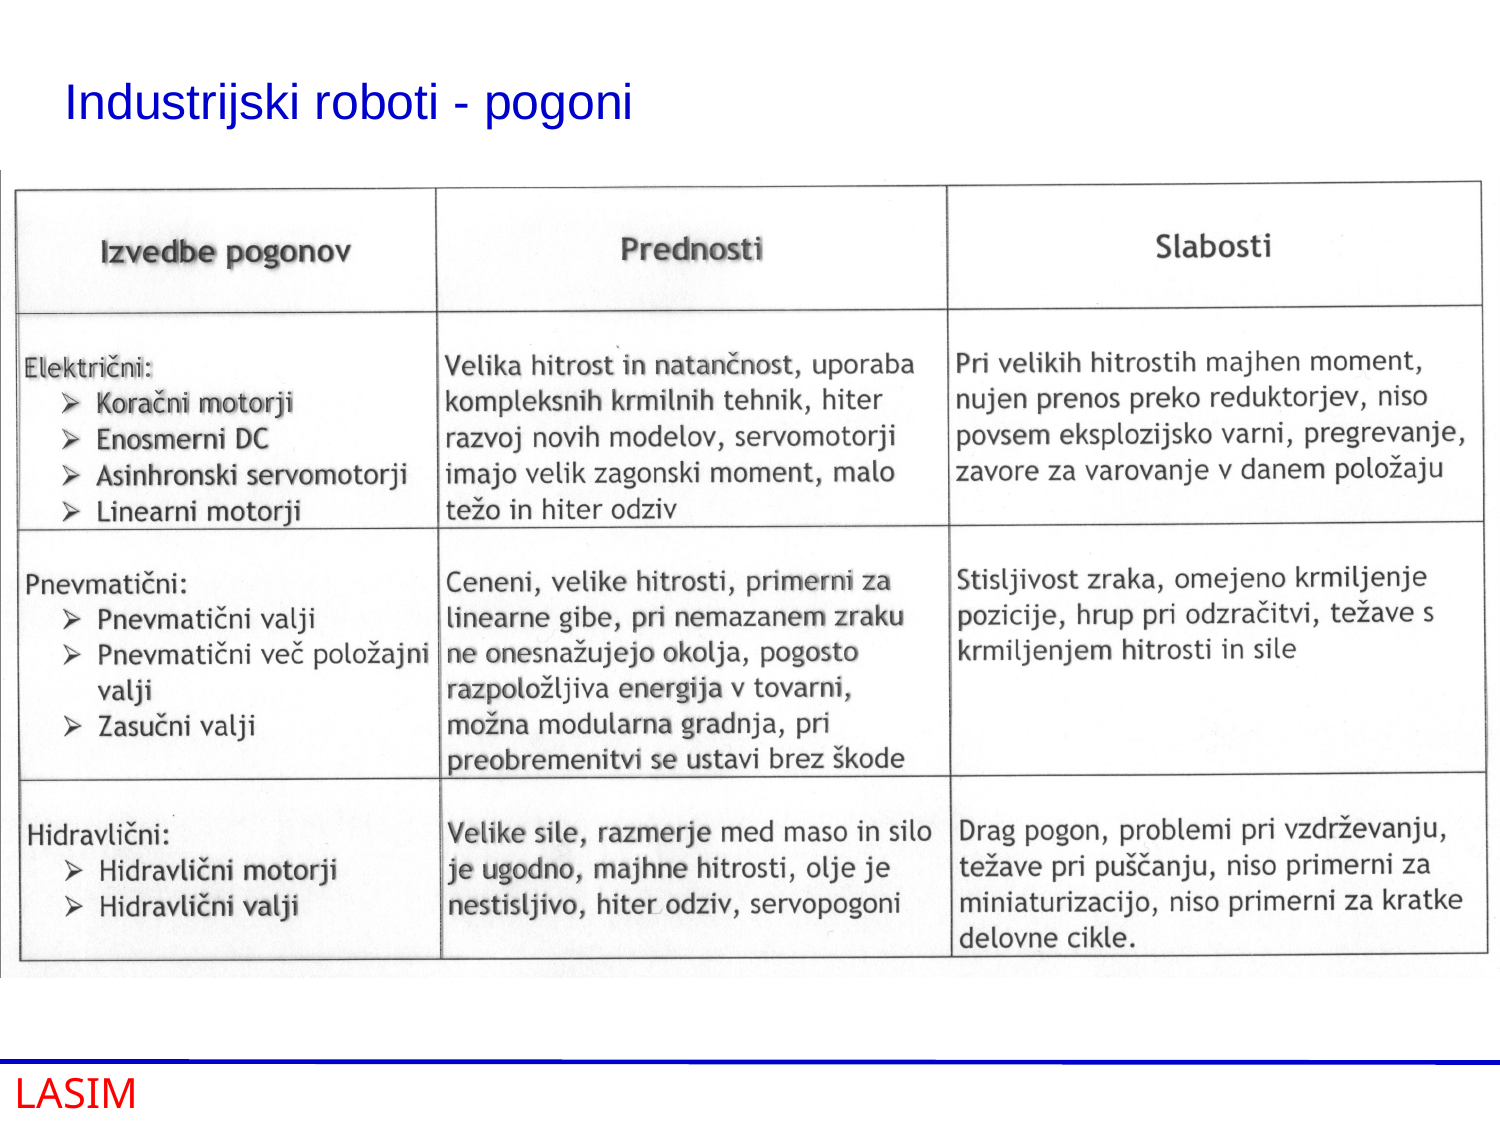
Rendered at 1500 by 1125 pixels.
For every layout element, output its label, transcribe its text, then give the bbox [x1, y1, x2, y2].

picture [0, 170, 1500, 978]
text_box Industrijski roboti - pogoni [49, 62, 1400, 138]
